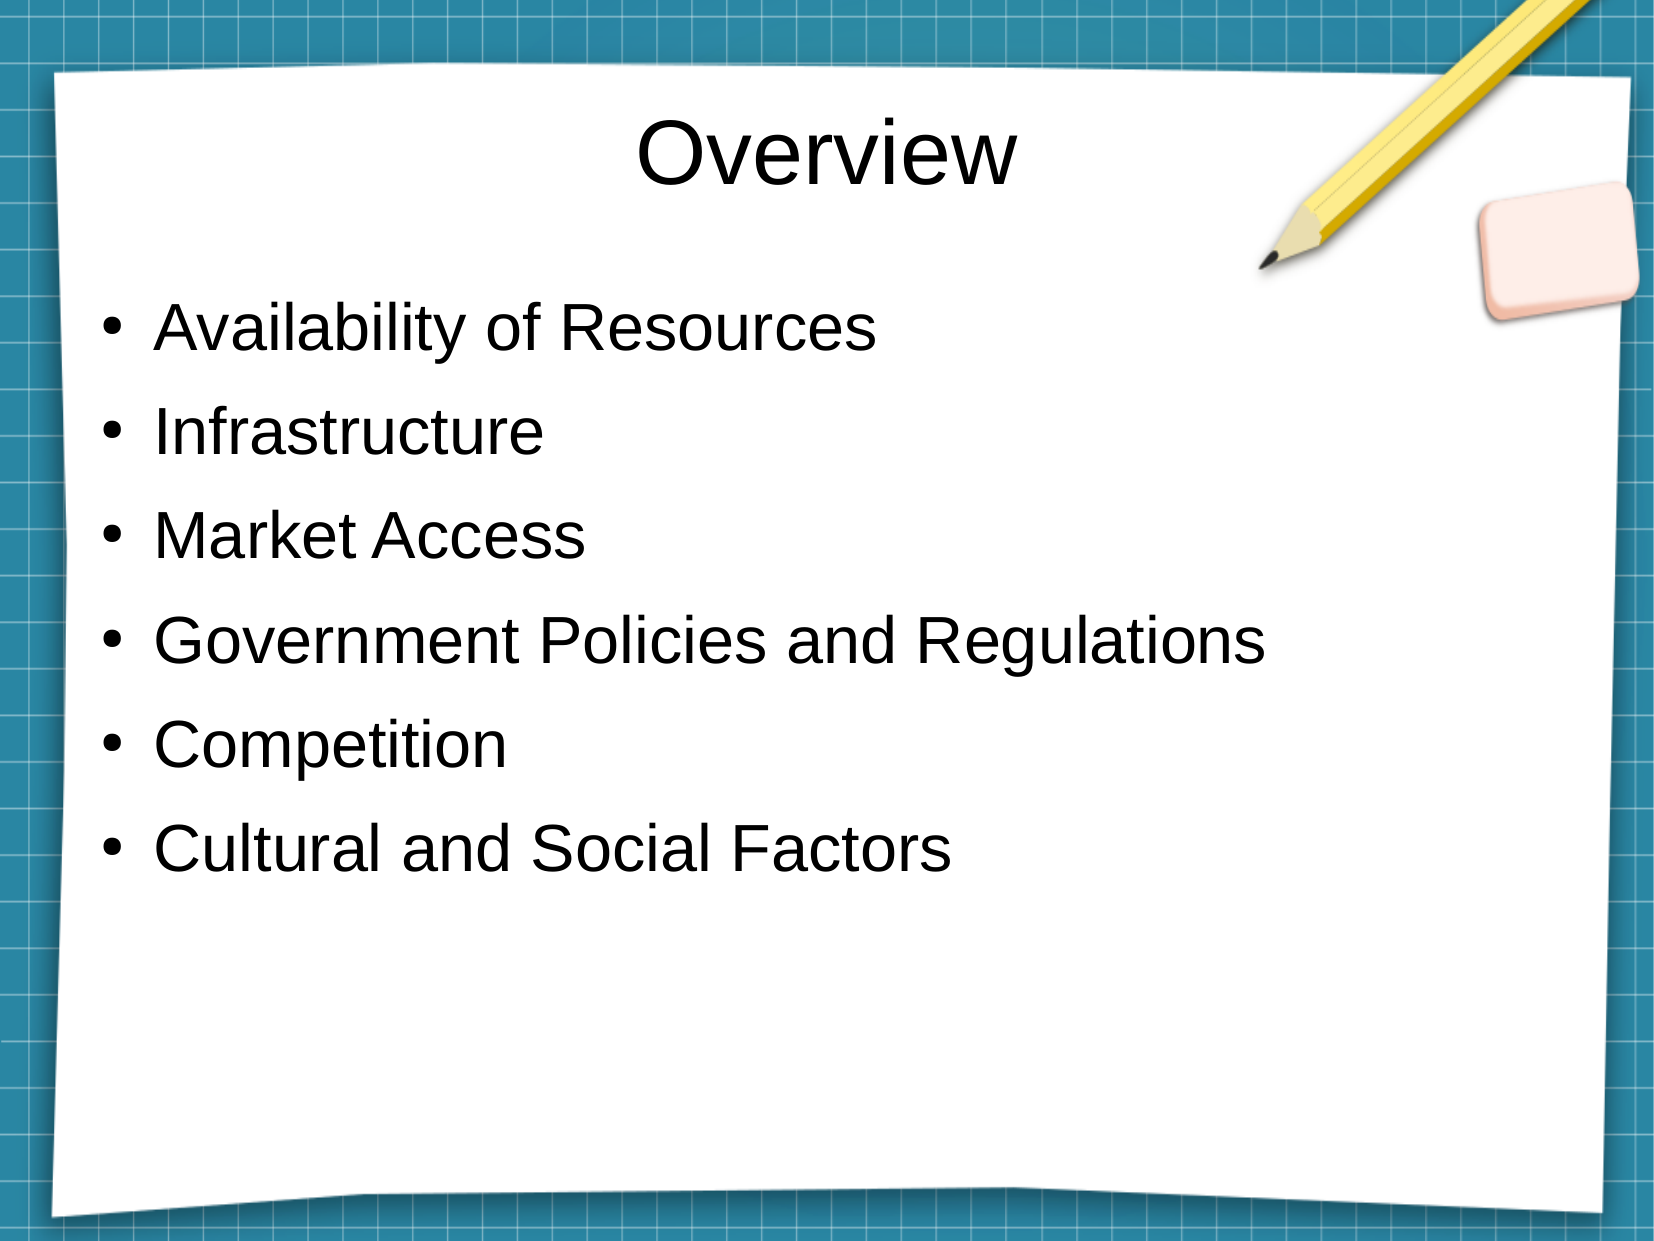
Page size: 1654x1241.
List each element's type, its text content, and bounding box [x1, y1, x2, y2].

picture [0, 0, 1654, 1241]
list Availability of Resources Infrastructure Market Access Government Policies and Regulations Competition Cultural and Social Factors [82, 290, 1571, 1010]
title Overview [82, 49, 1571, 257]
